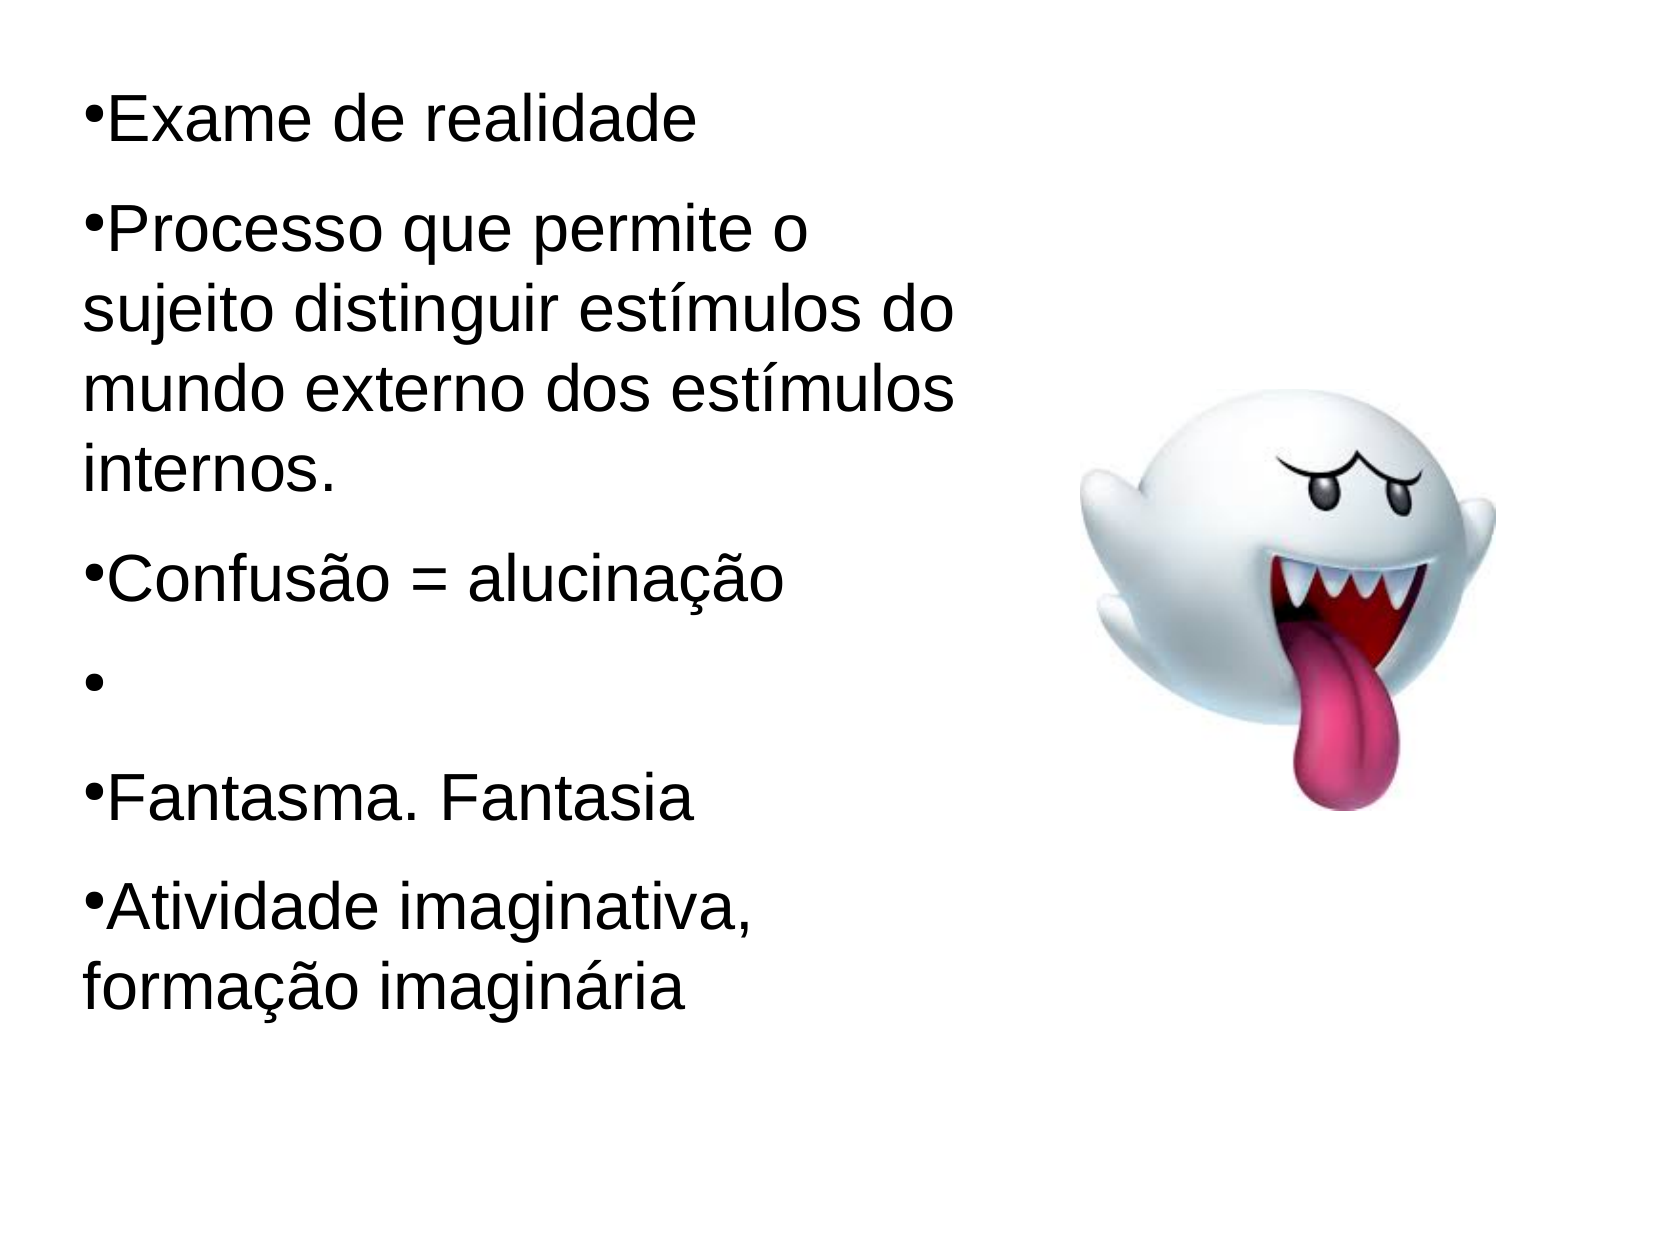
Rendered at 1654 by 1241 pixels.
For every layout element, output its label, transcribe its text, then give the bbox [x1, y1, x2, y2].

picture [1080, 390, 1496, 811]
list Exame de realidade Processo que permite o sujeito distinguir estímulos do mundo externo dos estímulos internos. Confusão = alucinação Fantasma. Fantasia Atividade imaginativa, formação imaginária [82, 75, 991, 1111]
